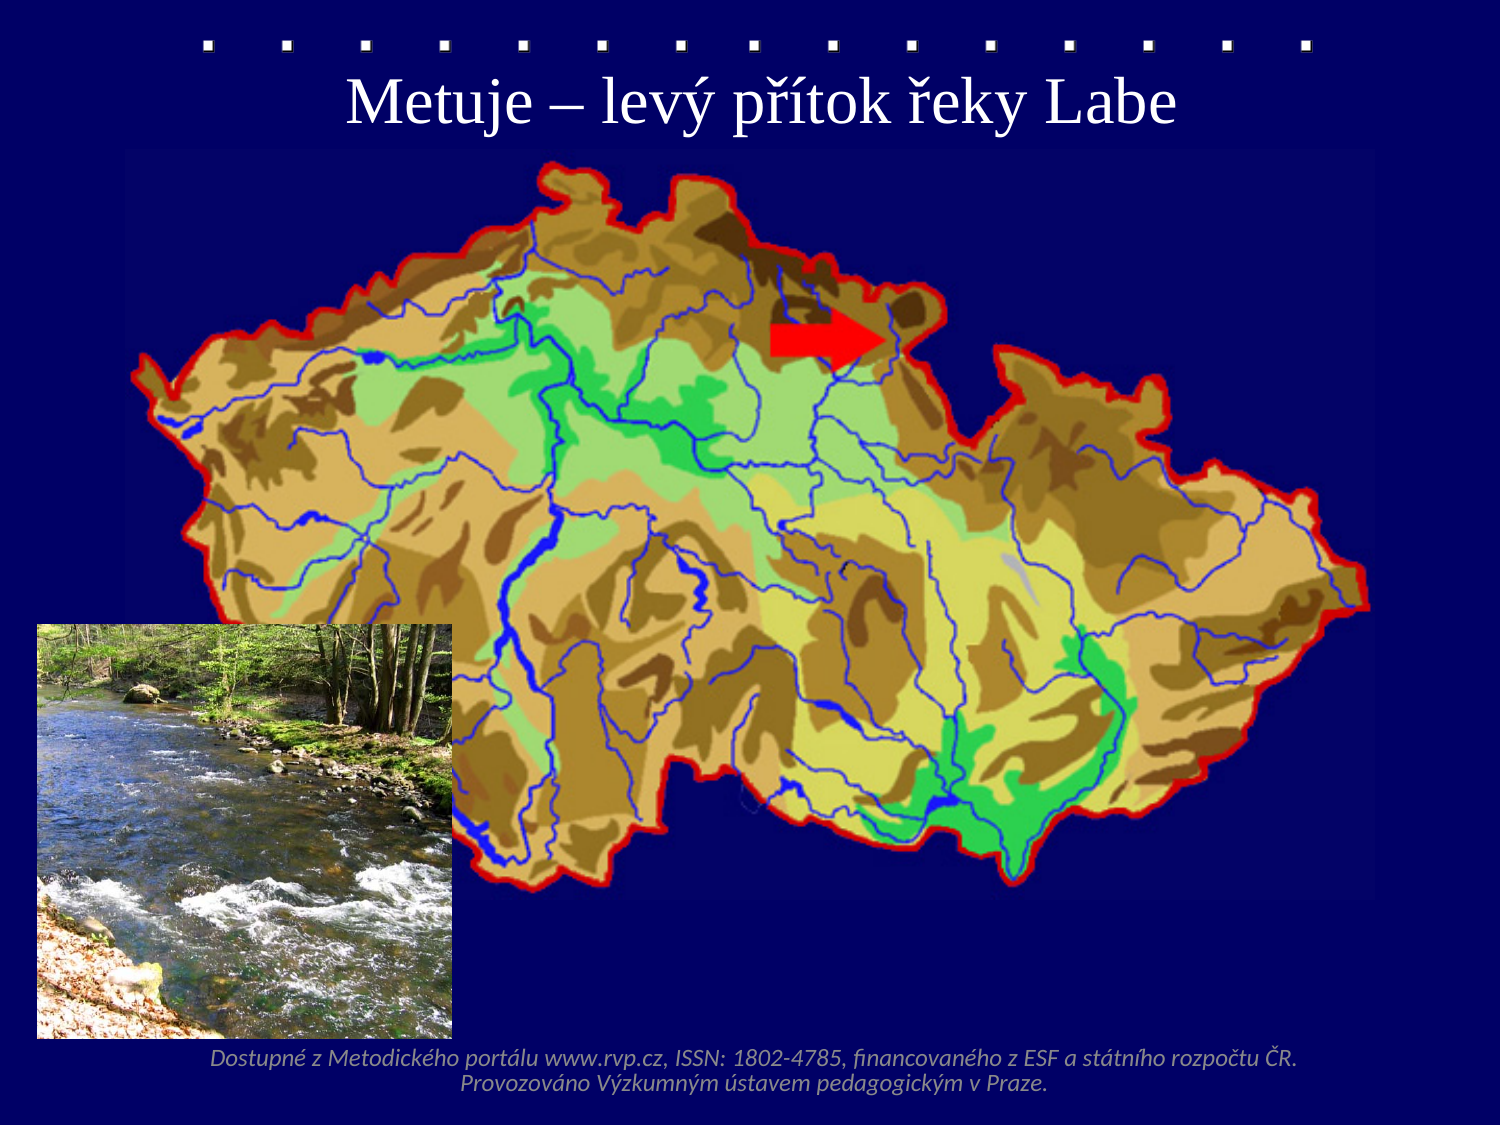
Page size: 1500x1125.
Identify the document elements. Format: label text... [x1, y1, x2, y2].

picture [37, 149, 1375, 1039]
picture [200, 37, 1326, 57]
text_box Metuje – levý přítok řeky Labe [212, 62, 1313, 150]
